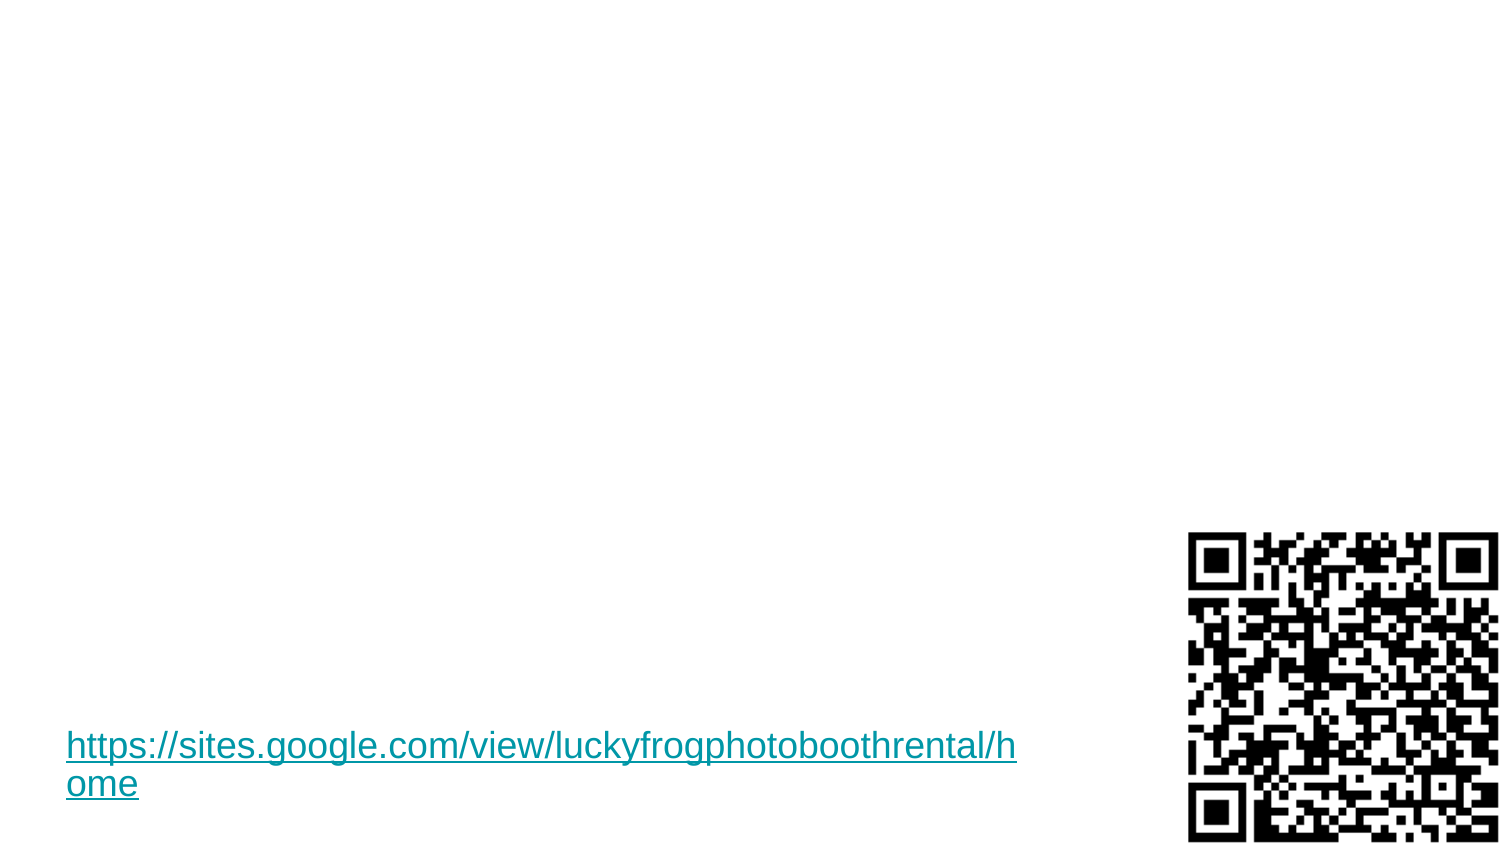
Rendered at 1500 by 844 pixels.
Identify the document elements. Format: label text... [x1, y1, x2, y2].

picture [1187, 531, 1500, 844]
list https://sites.google.com/view/luckyfrogphotoboothrental/home [51, 694, 1036, 794]
